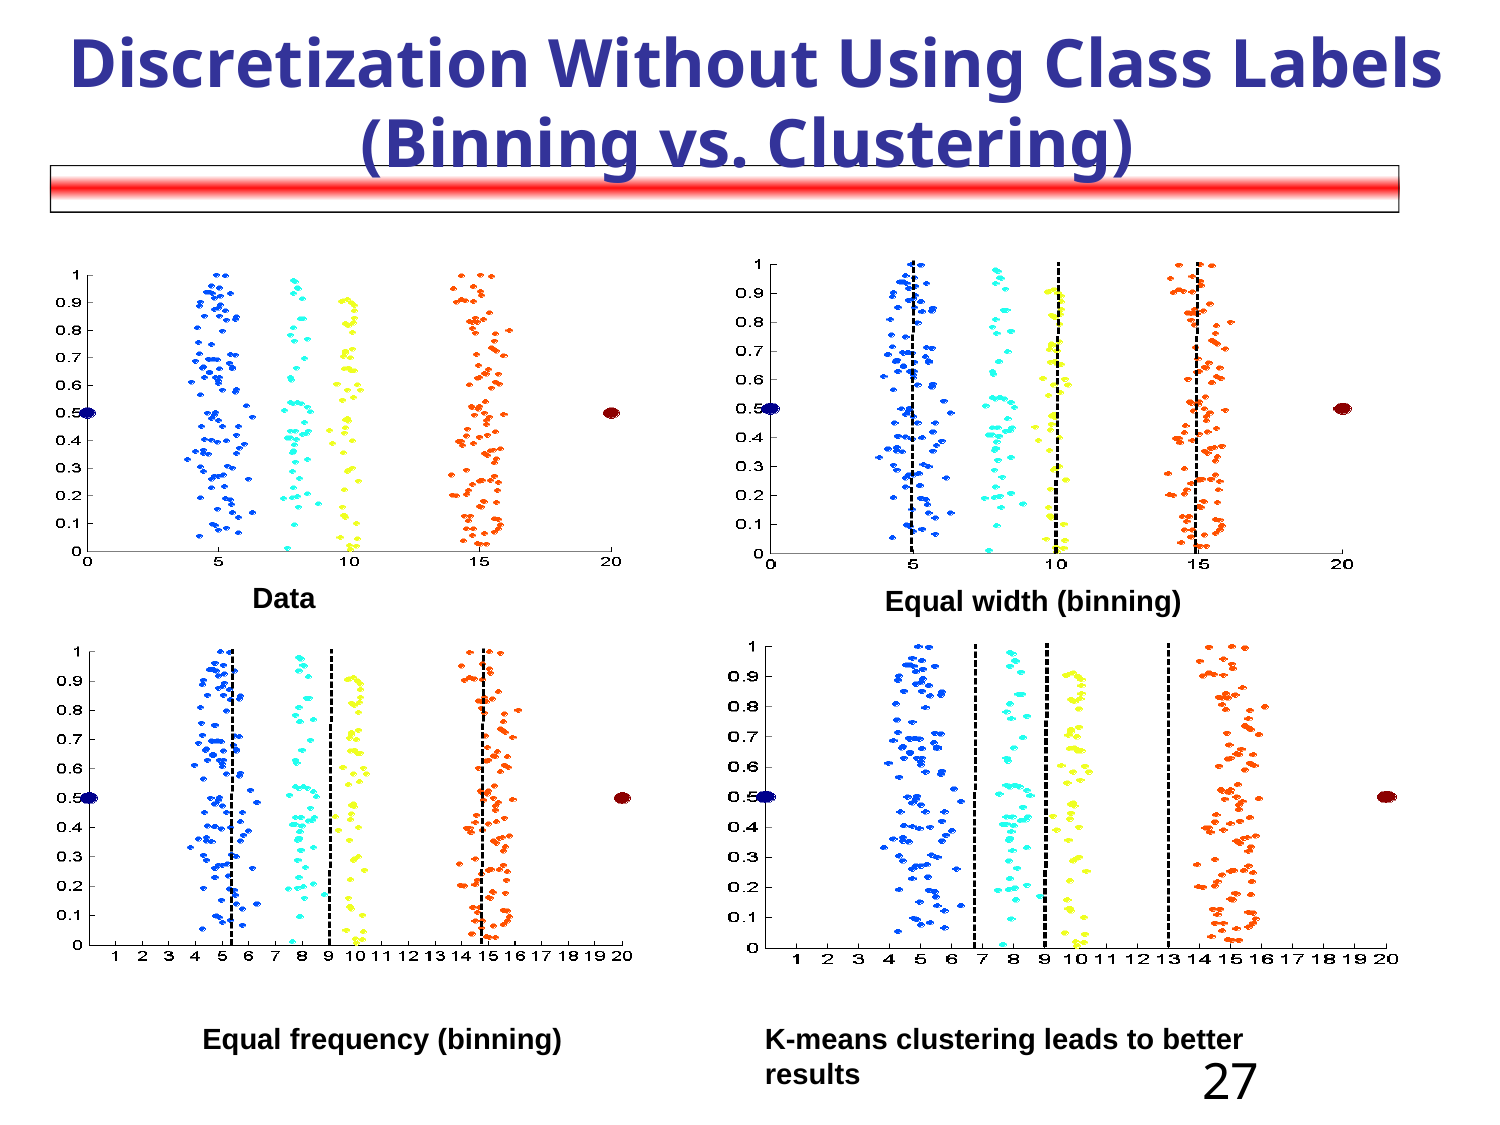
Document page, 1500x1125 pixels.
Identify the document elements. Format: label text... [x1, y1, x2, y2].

text_box K-means clustering leads to better results [750, 1012, 1363, 1098]
picture [0, 618, 1463, 988]
text_box Equal width (binning) [869, 574, 1283, 625]
picture [0, 237, 1413, 592]
title Discretization Without Using Class Labels (Binning vs. Clustering) [37, 0, 1476, 189]
text_box Data [237, 571, 550, 623]
text_box <number> [1187, 1062, 1500, 1125]
text_box Equal frequency (binning) [187, 1012, 601, 1063]
